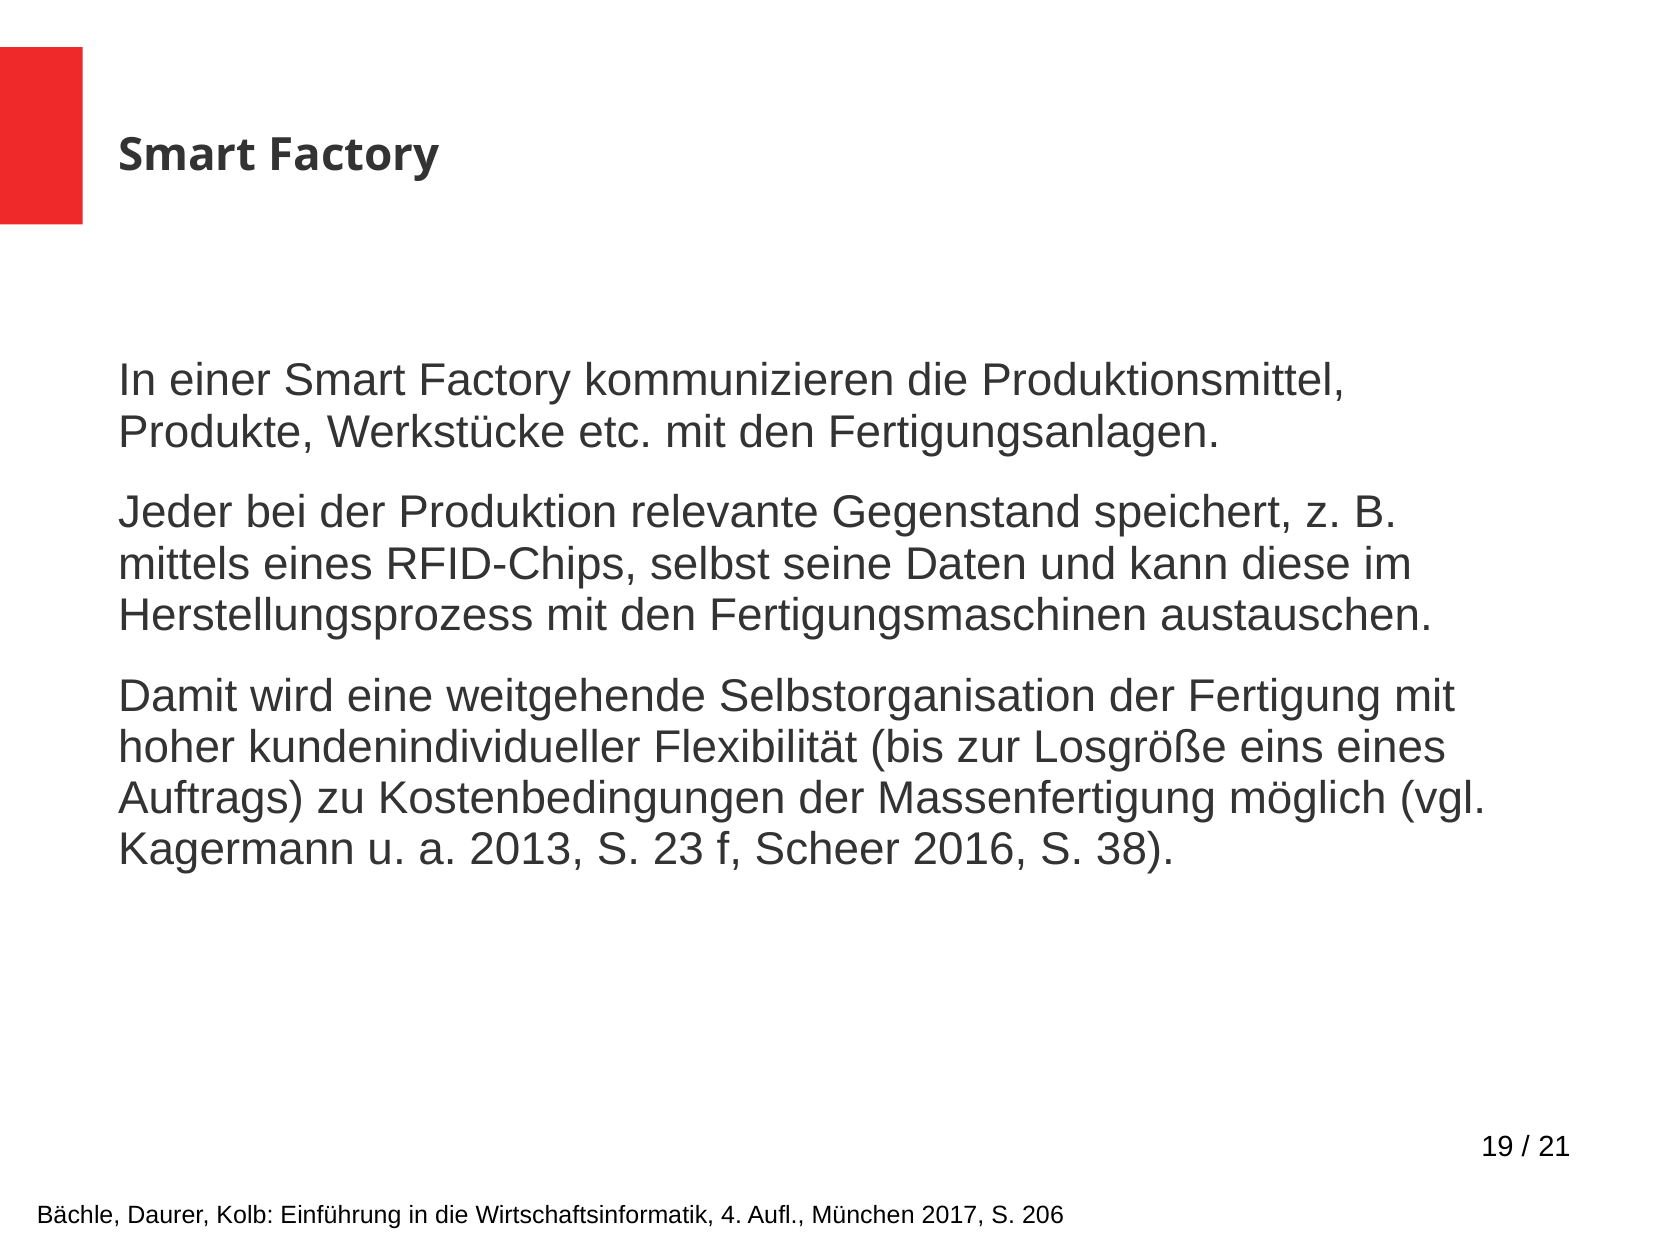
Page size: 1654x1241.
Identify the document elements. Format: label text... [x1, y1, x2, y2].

title Smart Factory [118, 49, 1571, 257]
text_box Bächle, Daurer, Kolb: Einführung in die Wirtschaftsinformatik, 4. Aufl., München 2017, S. 206 [22, 1193, 1084, 1237]
list In einer Smart Factory kommunizieren die Produktionsmittel, Produkte, Werkstücke etc. mit den Fertigungsanlagen. Jeder bei der Produktion relevante Gegenstand speichert, z. B. mittels eines RFID-Chips, selbst seine Daten und kann diese im Herstellungsprozess mit den Fertigungsmaschinen austauschen. Damit wird eine weitgehende Selbstorganisation der Fertigung mit hoher kundenindividueller Flexibilität (bis zur Losgröße eins eines Auftrags) zu Kostenbedingungen der Massenfertigung möglich (vgl. Kagermann u. a. 2013, S. 23 f, Scheer 2016, S. 38). [118, 354, 1536, 1074]
